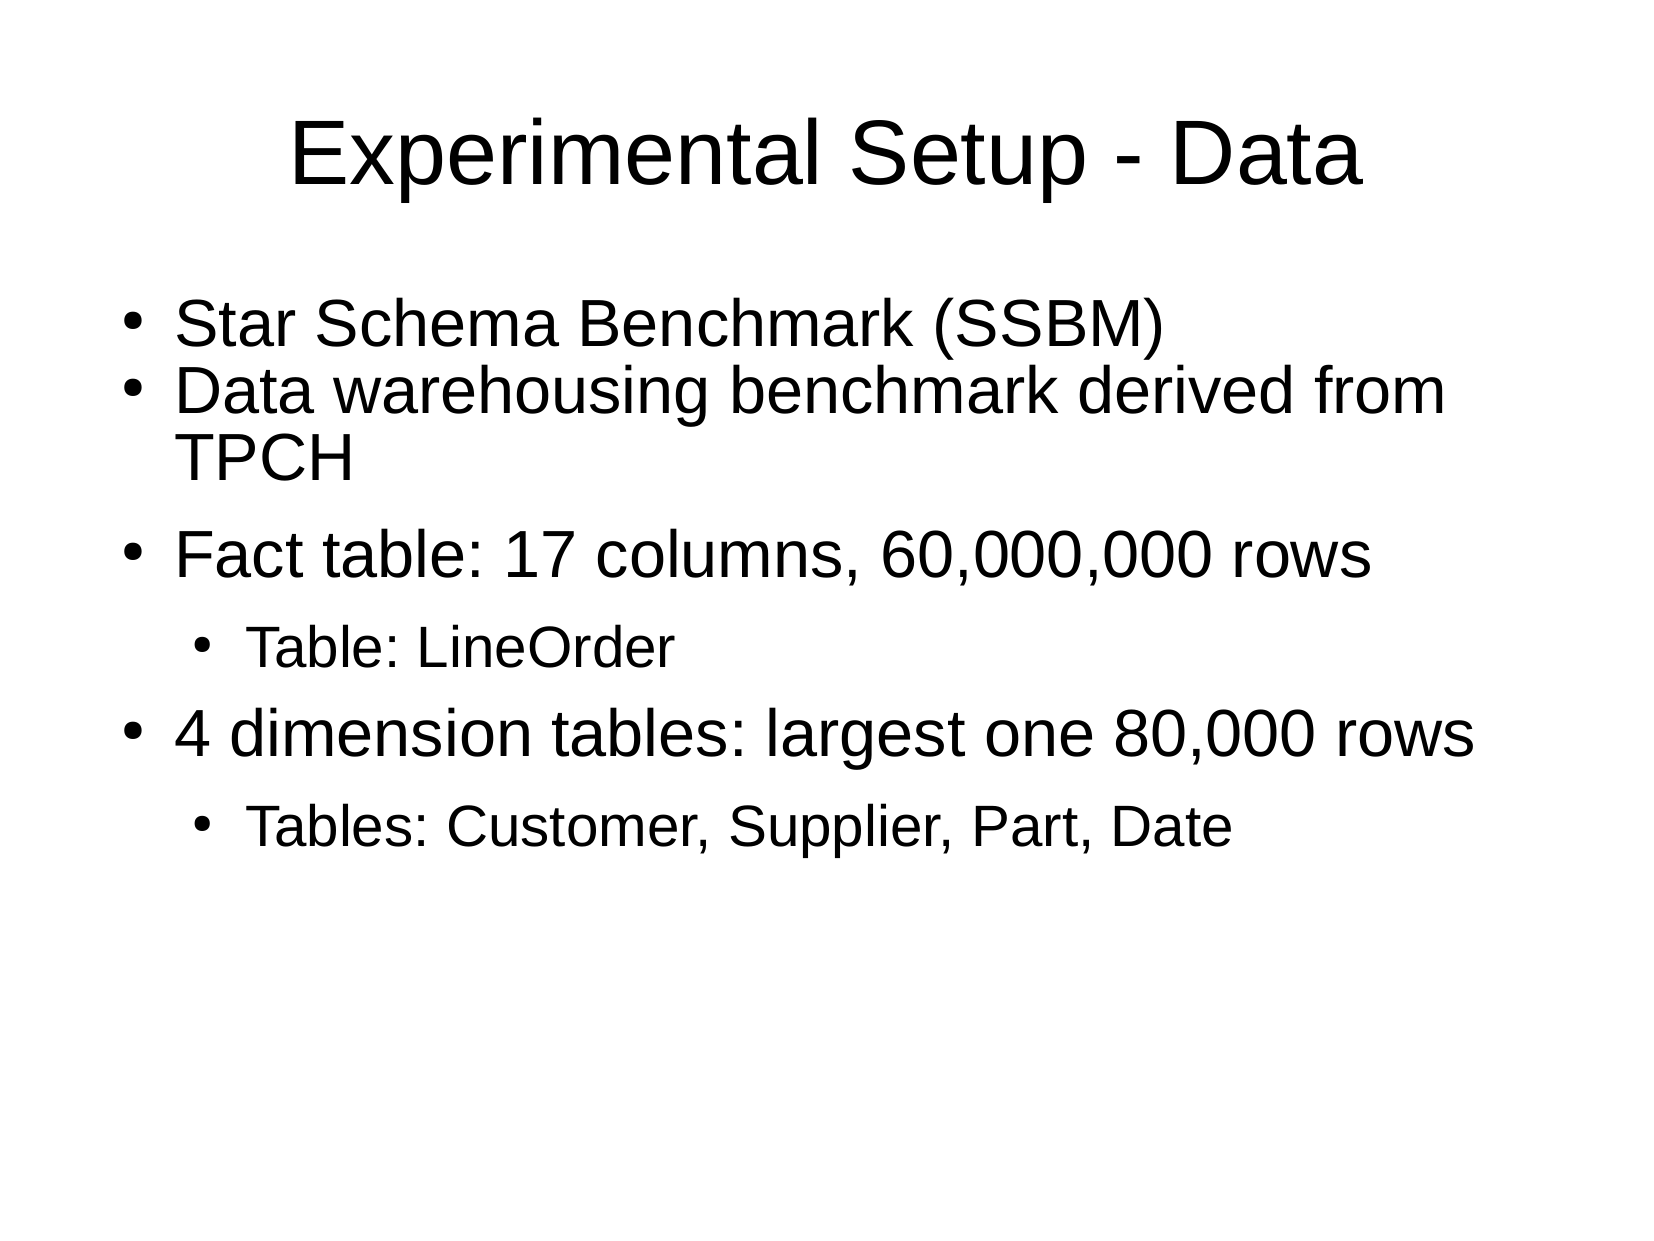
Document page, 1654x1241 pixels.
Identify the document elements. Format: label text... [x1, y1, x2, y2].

title Experimental Setup - Data [82, 56, 1571, 250]
list Star Schema Benchmark (SSBM) Data warehousing benchmark derived from TPCH Fact table: 17 columns, 60,000,000 rows Table: LineOrder 4 dimension tables: largest one 80,000 rows Tables: Customer, Supplier, Part, Date [88, 284, 1565, 1152]
